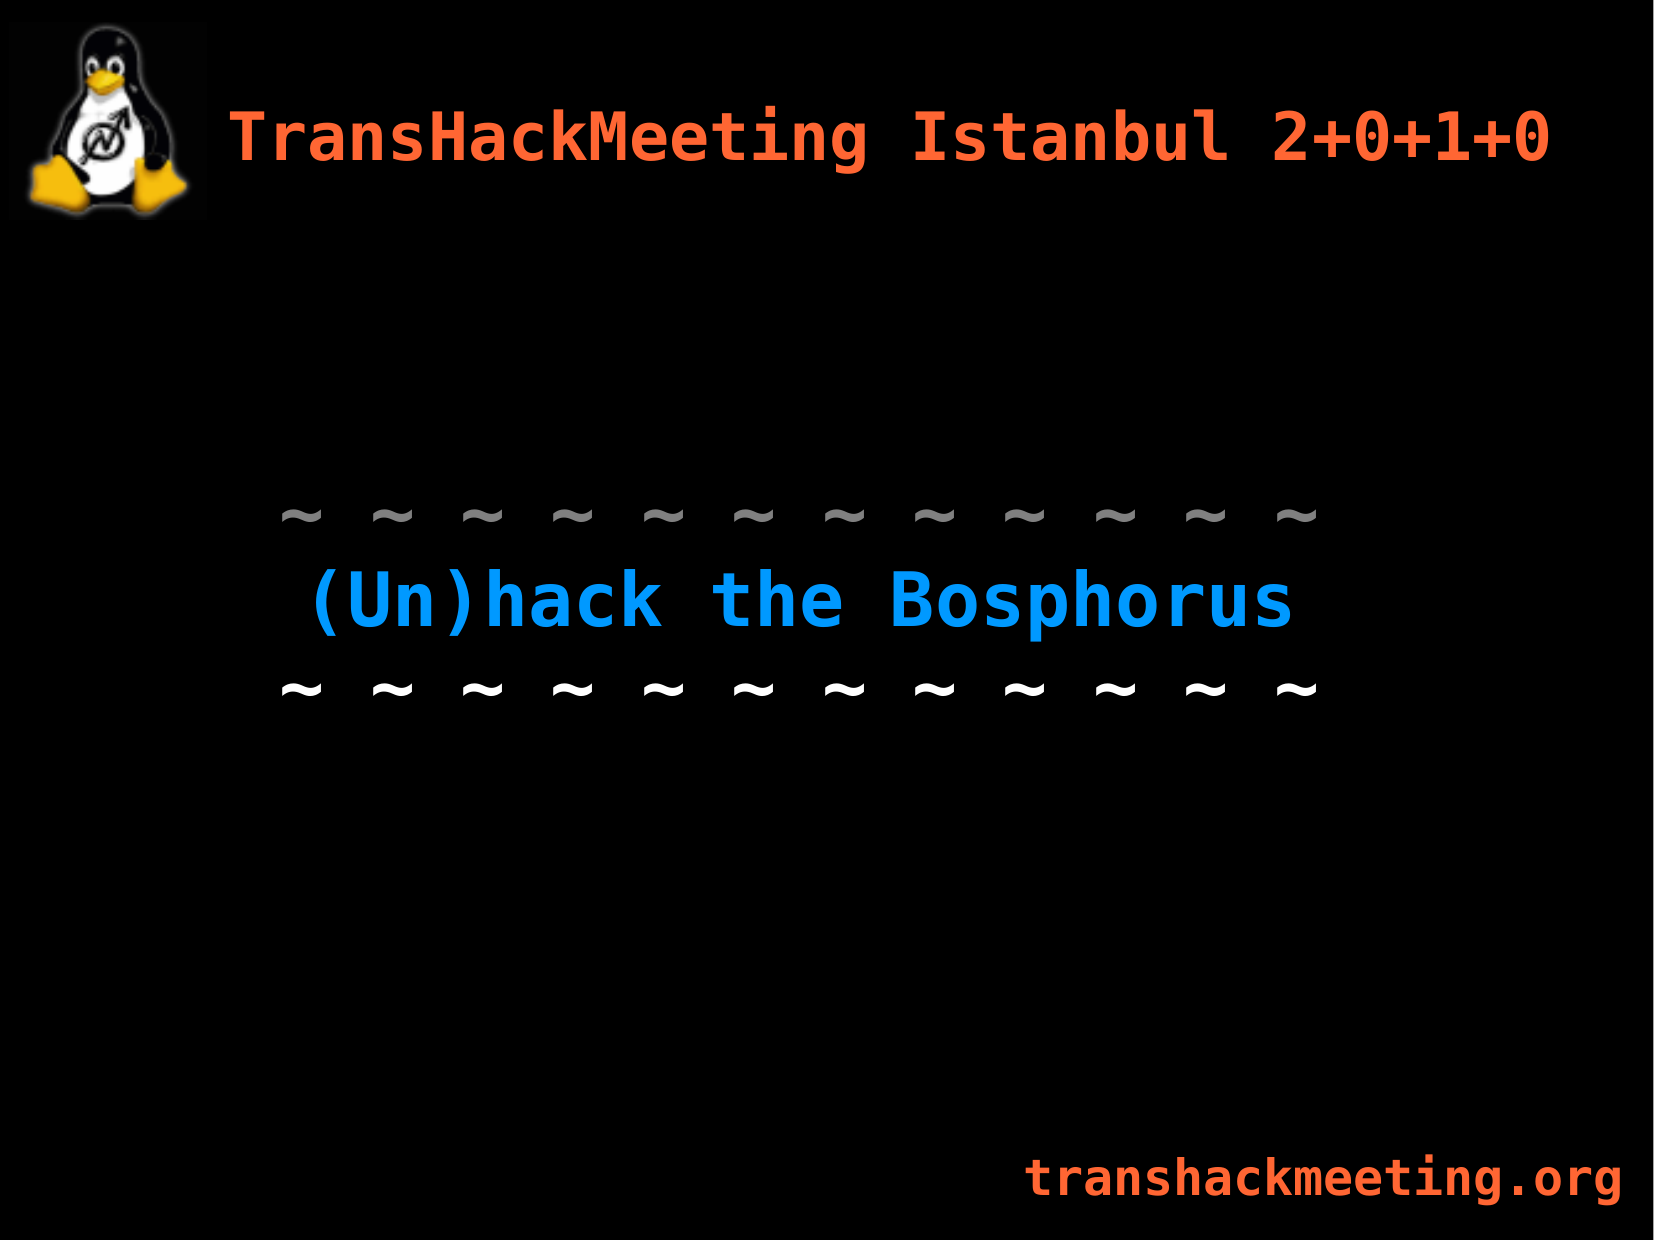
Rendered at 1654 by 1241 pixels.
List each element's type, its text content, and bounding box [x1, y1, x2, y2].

subtitle ~ ~ ~ ~ ~ ~ ~ ~ ~ ~ ~ ~ (Un)hack the Bosphorus ~ ~ ~ ~ ~ ~ ~ ~ ~ ~ ~ ~ [29, 361, 1571, 1102]
picture [9, 22, 207, 220]
